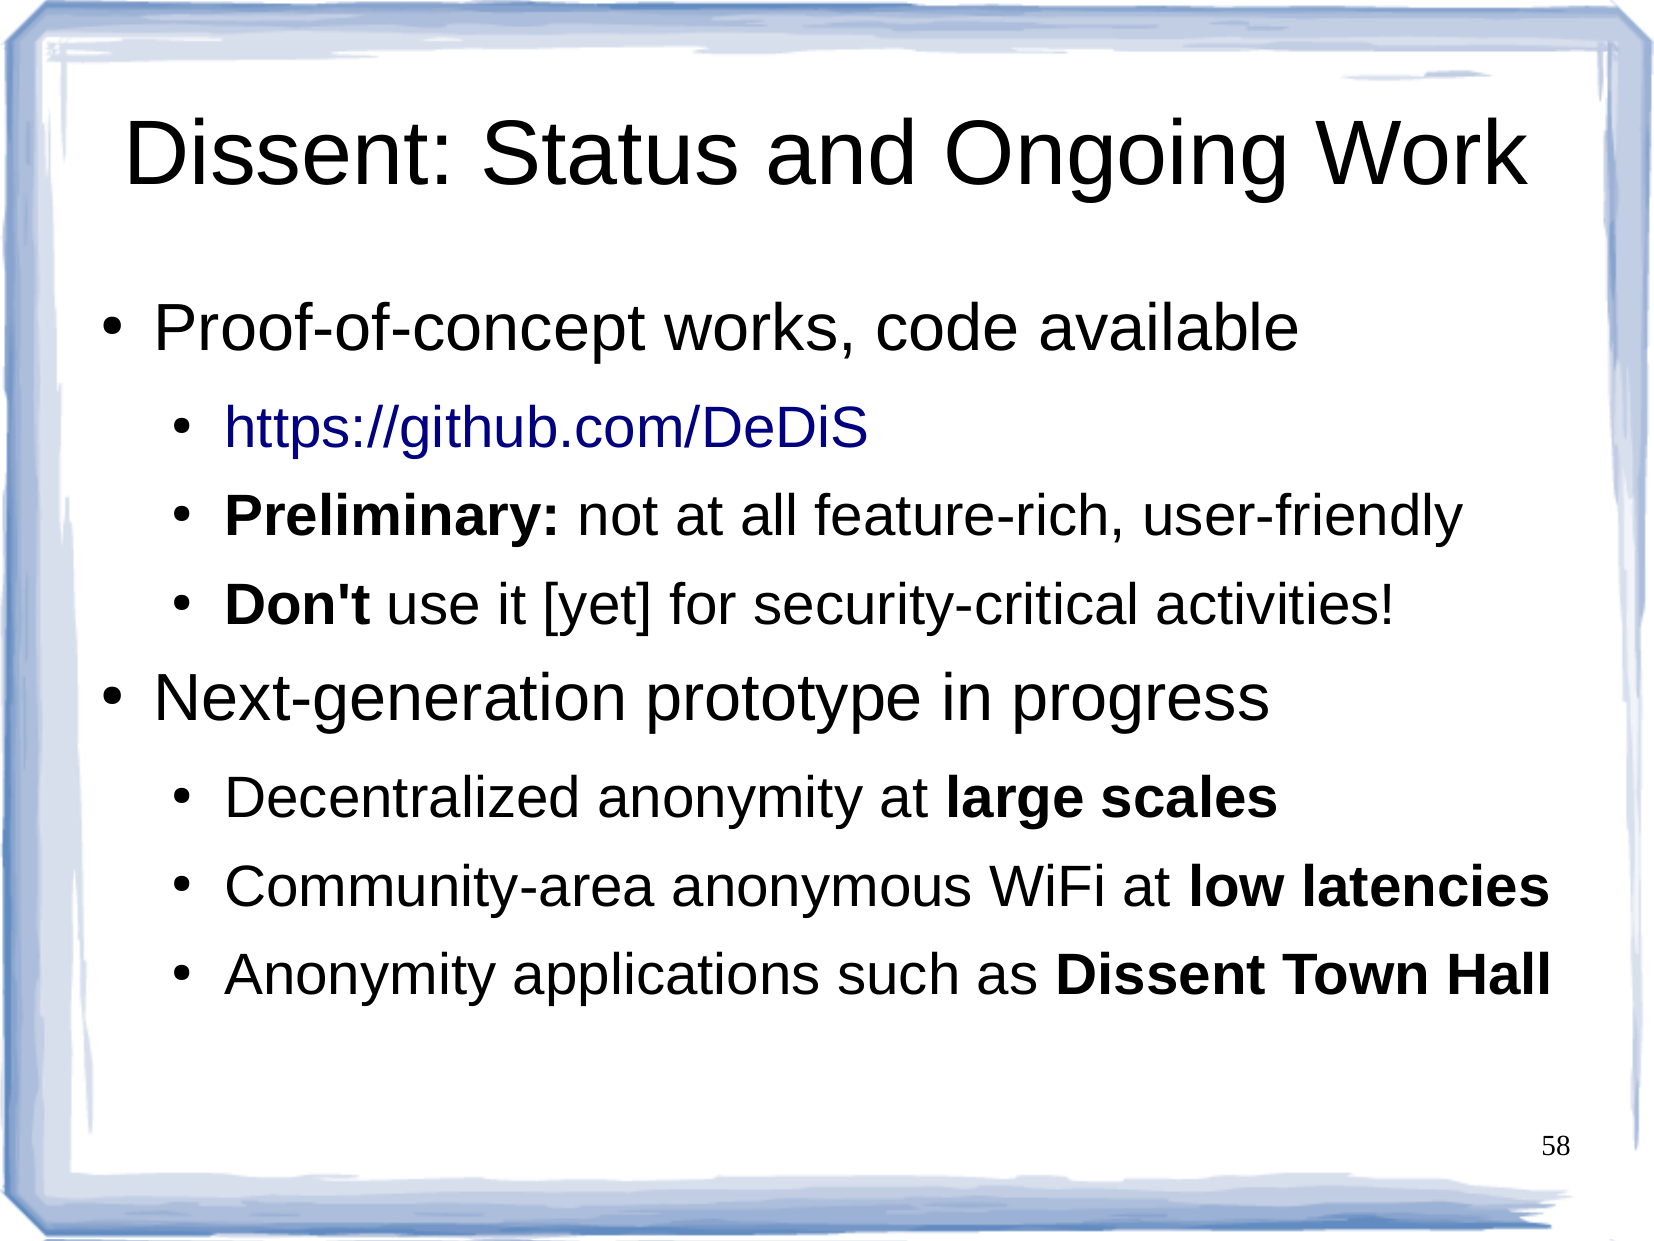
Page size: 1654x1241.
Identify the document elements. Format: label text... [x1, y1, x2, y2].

picture [0, 0, 1654, 1241]
list Proof-of-concept works, code available https://github.com/DeDiS Preliminary: not at all feature-rich, user-friendly Don't use it [yet] for security-critical activities! Next-generation prototype in progress Decentralized anonymity at large scales Community-area anonymous WiFi at low latencies Anonymity applications such as Dissent Town Hall [82, 290, 1571, 1109]
title Dissent: Status and Ongoing Work [82, 49, 1571, 257]
